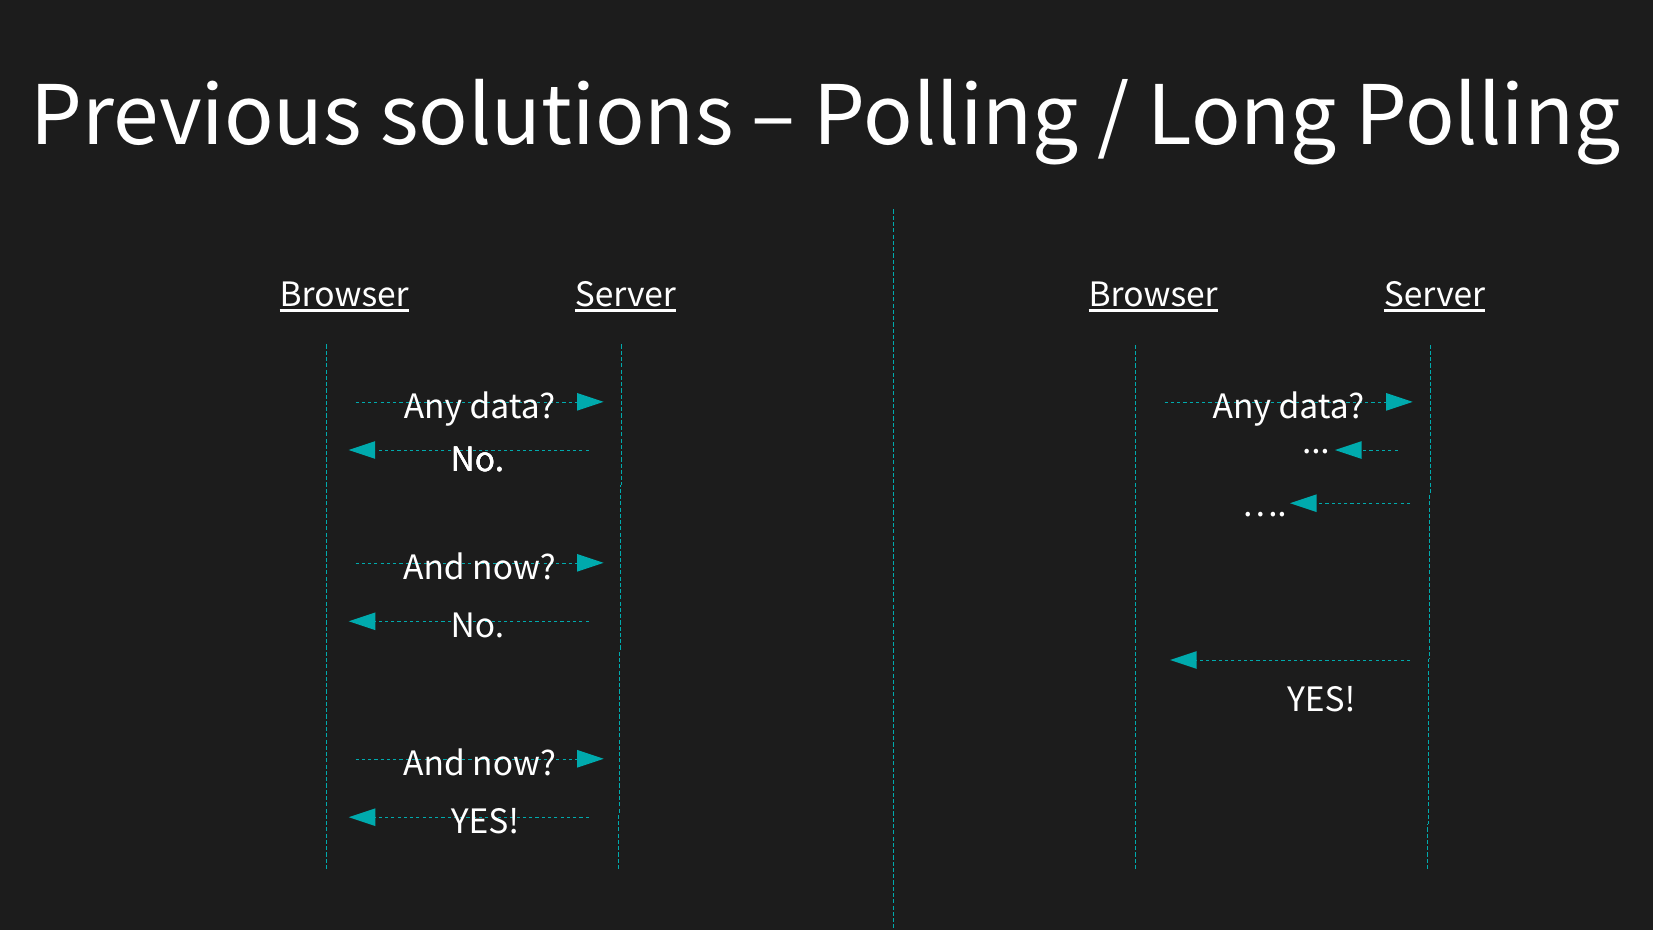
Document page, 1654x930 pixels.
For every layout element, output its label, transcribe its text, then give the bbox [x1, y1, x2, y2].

text_box Browser [264, 255, 424, 325]
title Previous solutions – Polling / Long Polling [0, 0, 1653, 228]
text_box No. [435, 420, 529, 490]
text_box Server [560, 255, 692, 325]
text_box Browser [1073, 255, 1233, 325]
text_box YES! [1272, 660, 1396, 784]
text_box …. [1227, 465, 1321, 535]
text_box YES! [436, 781, 559, 906]
text_box No. [435, 585, 529, 656]
text_box ... [1287, 401, 1381, 472]
text_box Server [1369, 255, 1501, 325]
